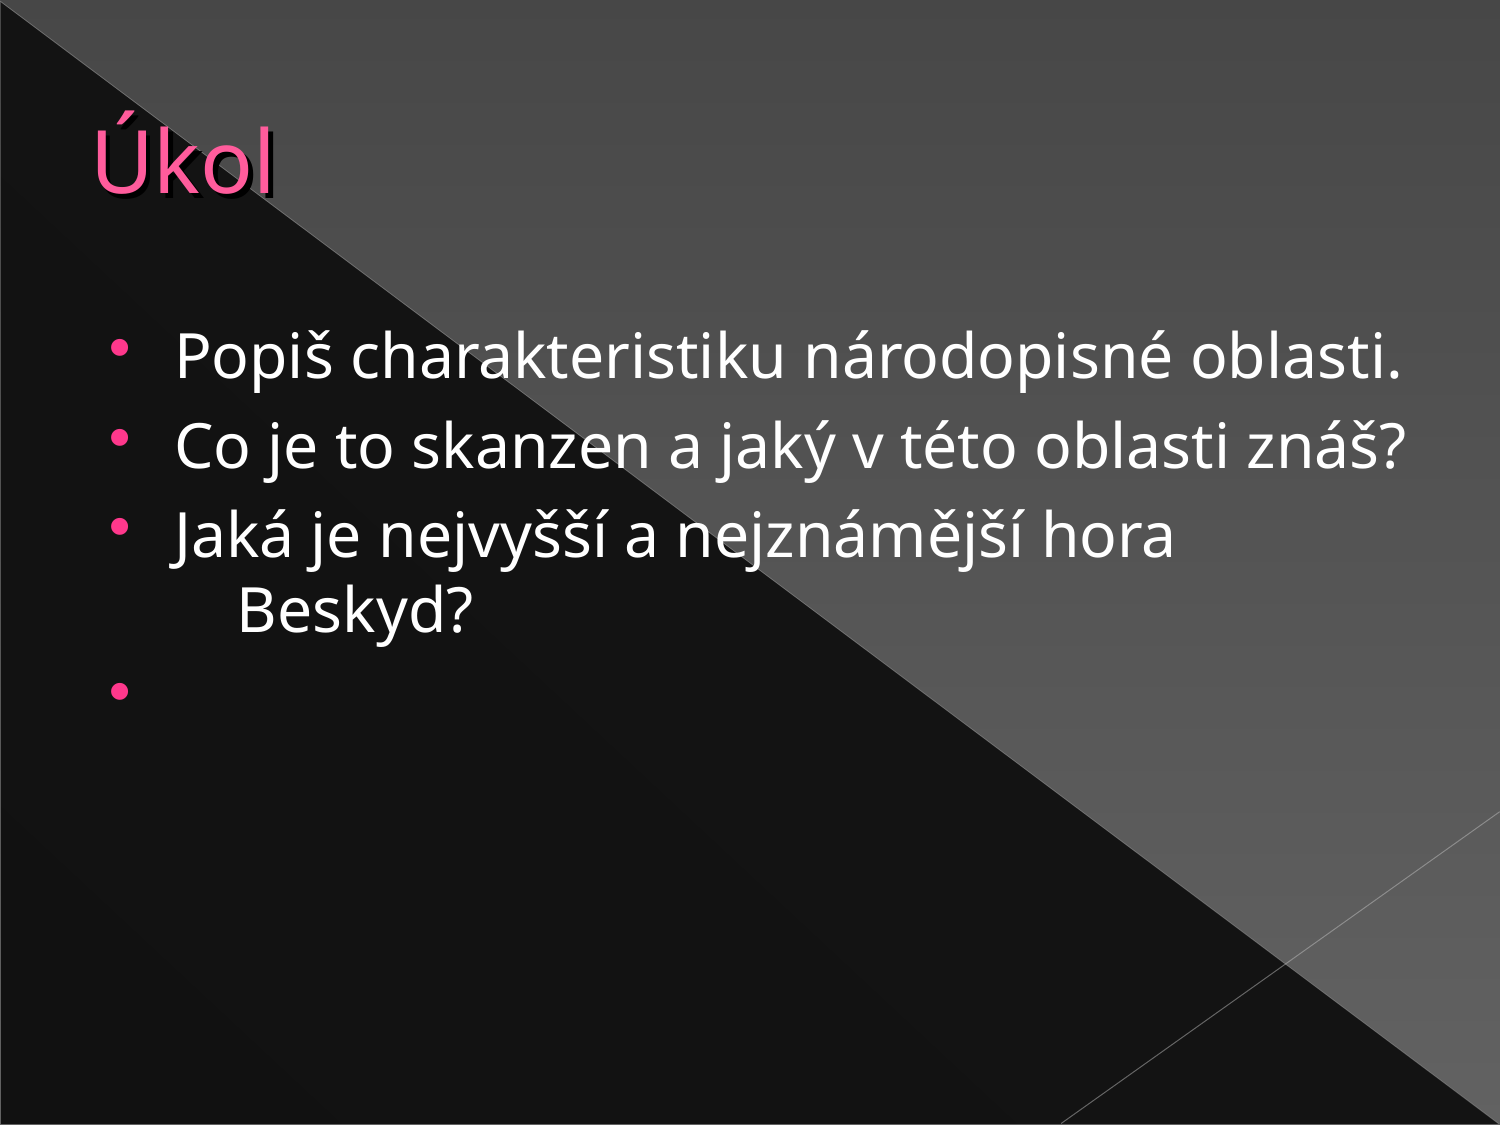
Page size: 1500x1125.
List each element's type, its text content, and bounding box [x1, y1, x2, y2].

list Popiš charakteristiku národopisné oblasti. Co je to skanzen a jaký v této oblasti znáš? Jaká je nejvyšší a nejznámější hora Beskyd? [75, 308, 1426, 1059]
title Úkol [75, 43, 1426, 274]
